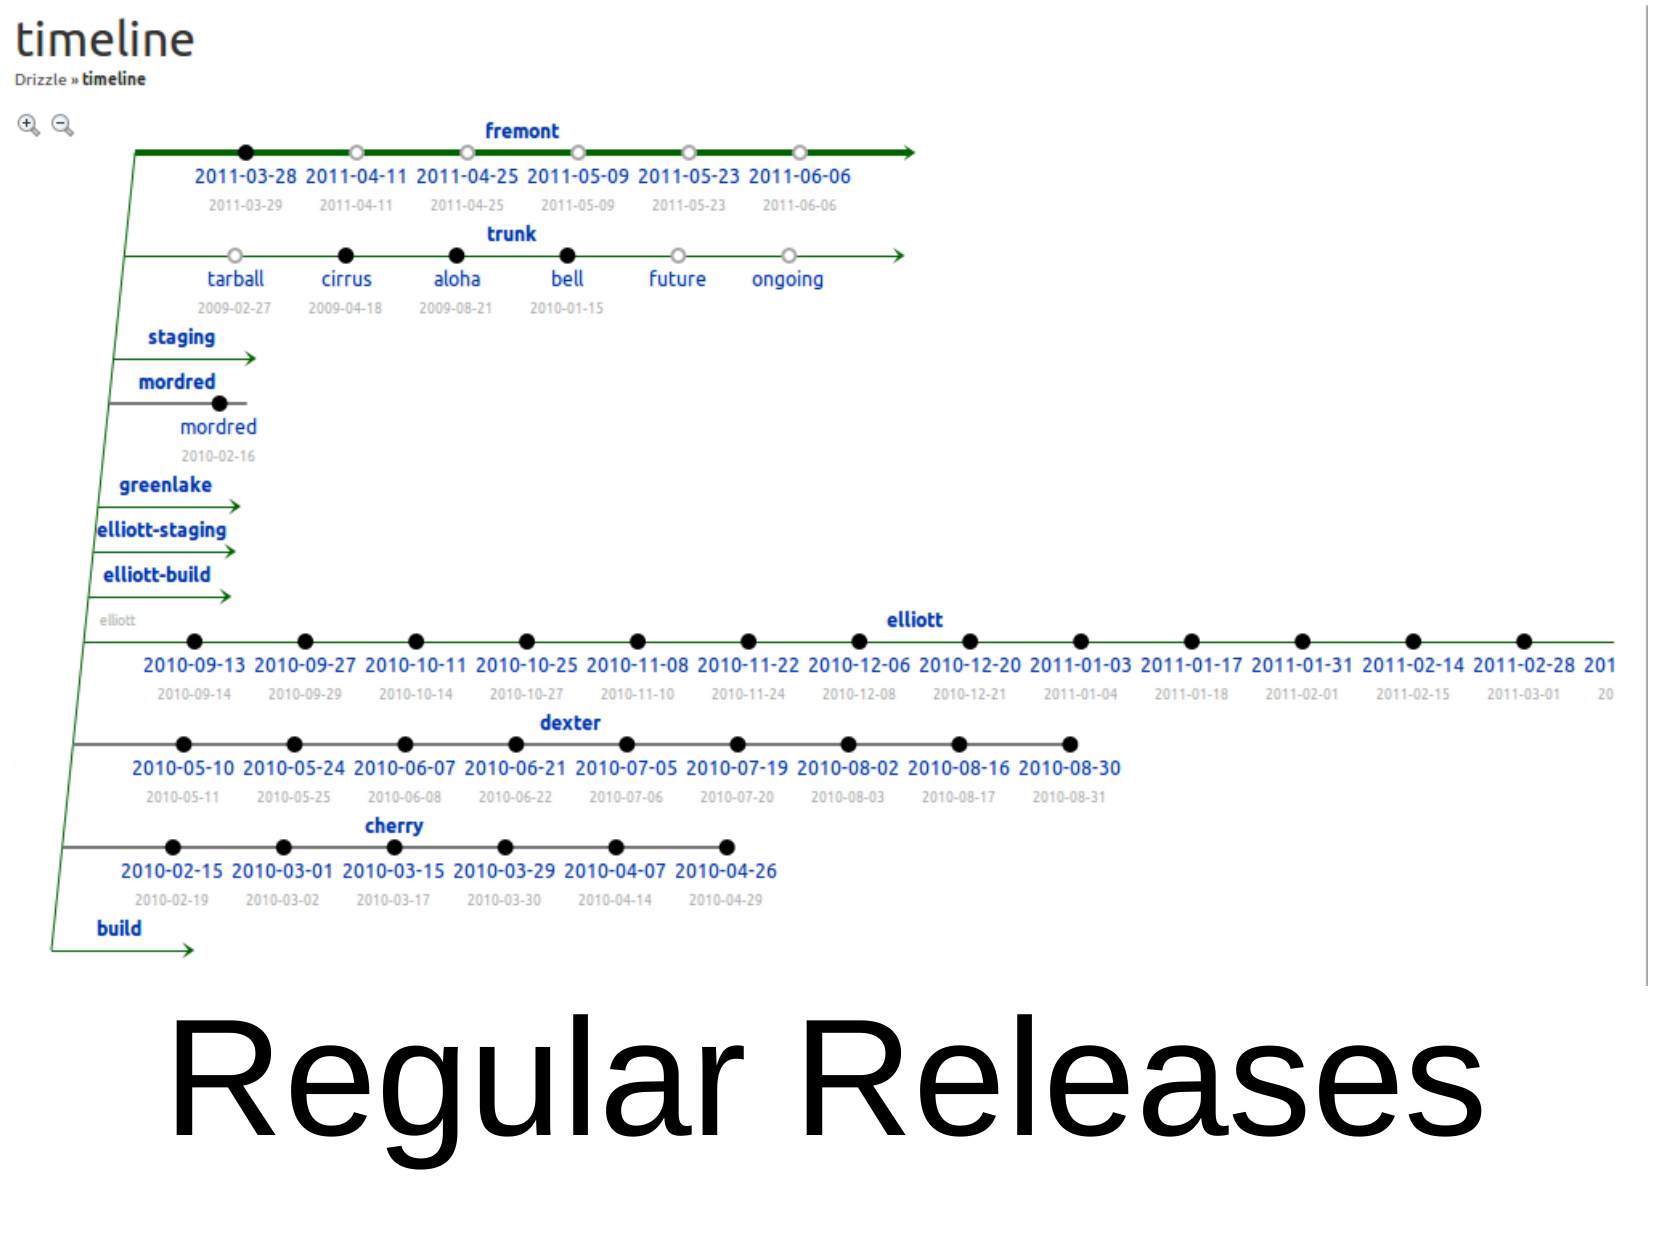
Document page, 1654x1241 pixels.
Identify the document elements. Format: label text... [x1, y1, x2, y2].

title Regular Releases [0, 974, 1654, 1182]
picture [0, 5, 1648, 974]
